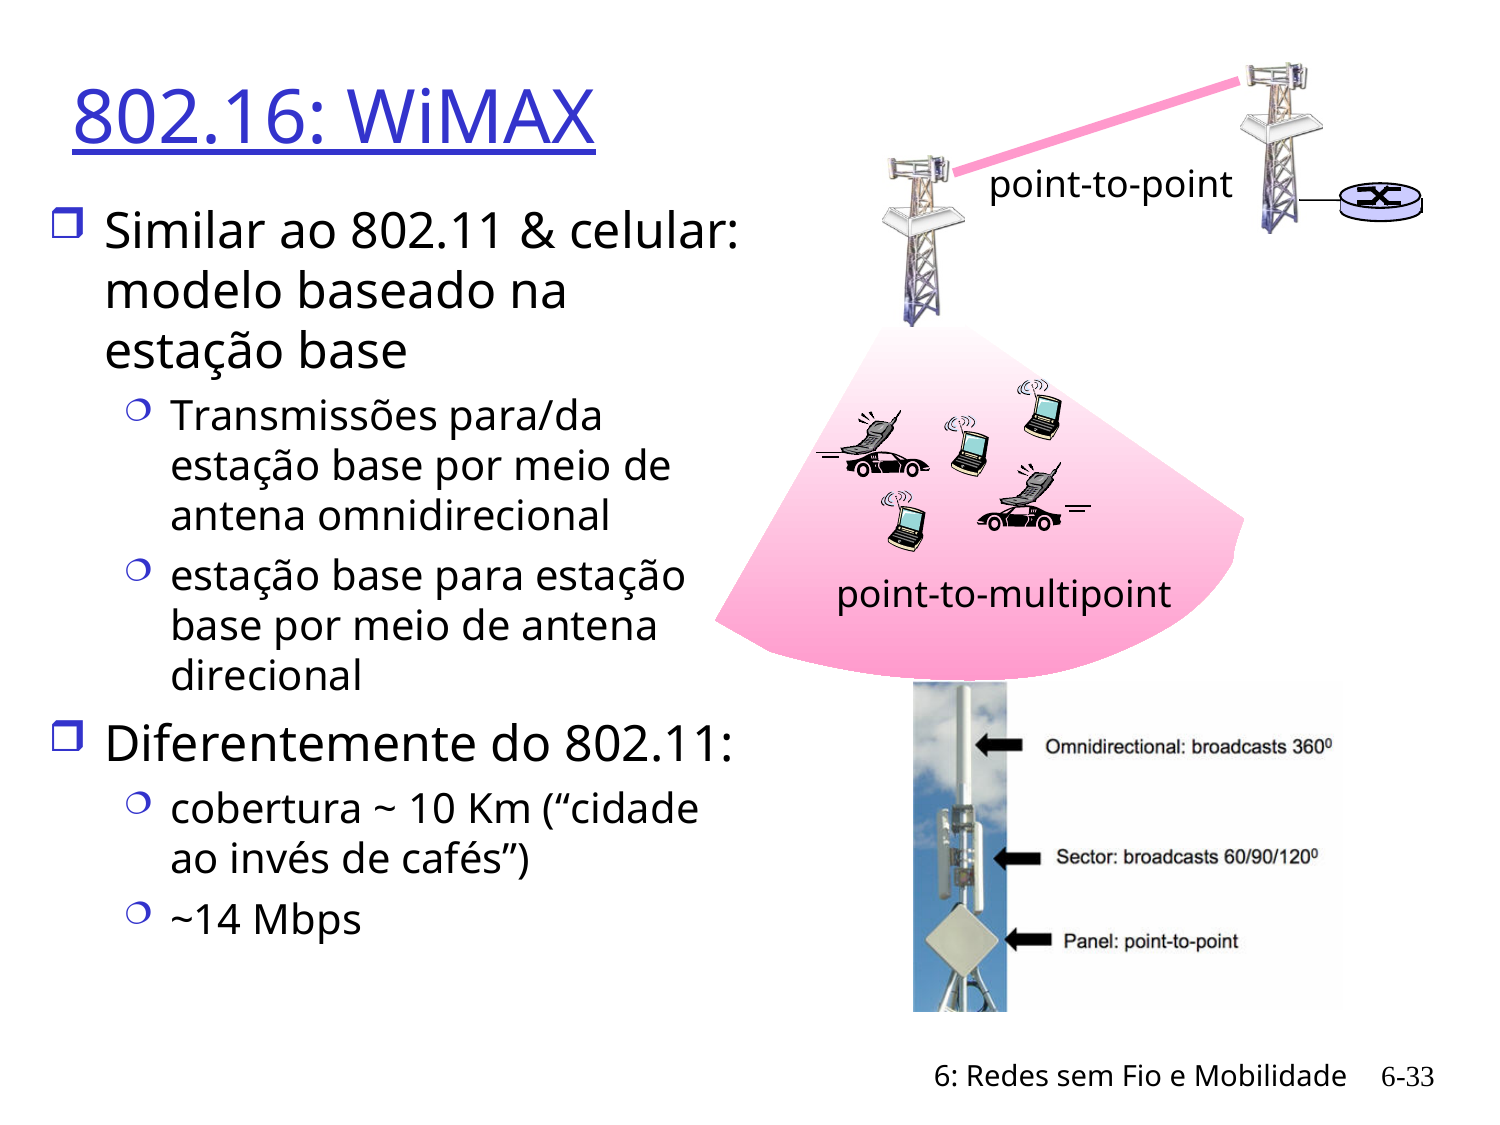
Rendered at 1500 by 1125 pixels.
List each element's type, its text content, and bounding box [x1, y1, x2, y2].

picture [840, 410, 931, 478]
picture [1240, 62, 1323, 234]
text_box [768, 324, 1244, 681]
text_box 6-<number> [1339, 1050, 1451, 1125]
text_box 6: Redes sem Fio e Mobilidade [728, 1050, 1339, 1125]
text_box point-to-point [973, 152, 1249, 214]
picture [882, 155, 965, 327]
picture [1017, 378, 1062, 441]
picture [913, 681, 1345, 1012]
text_box Similar ao 802.11 & celular: modelo baseado na estação base Transmissões para/da estação base por meio de antena omnidirecional estação base para estação base por meio de antena direcional Diferentemente do 802.11: cobertura ~ 10 Km (“cidade ao invés de cafés”) ~14 Mbps [33, 190, 768, 1097]
text_box 802.16: WiMAX [57, 45, 1333, 183]
picture [880, 489, 926, 552]
picture [944, 414, 989, 477]
picture [976, 462, 1062, 531]
text_box 802.16: WiMAX [1037, 86, 1240, 152]
text_box [1340, 183, 1421, 222]
text_box point-to-multipoint [821, 562, 1188, 623]
